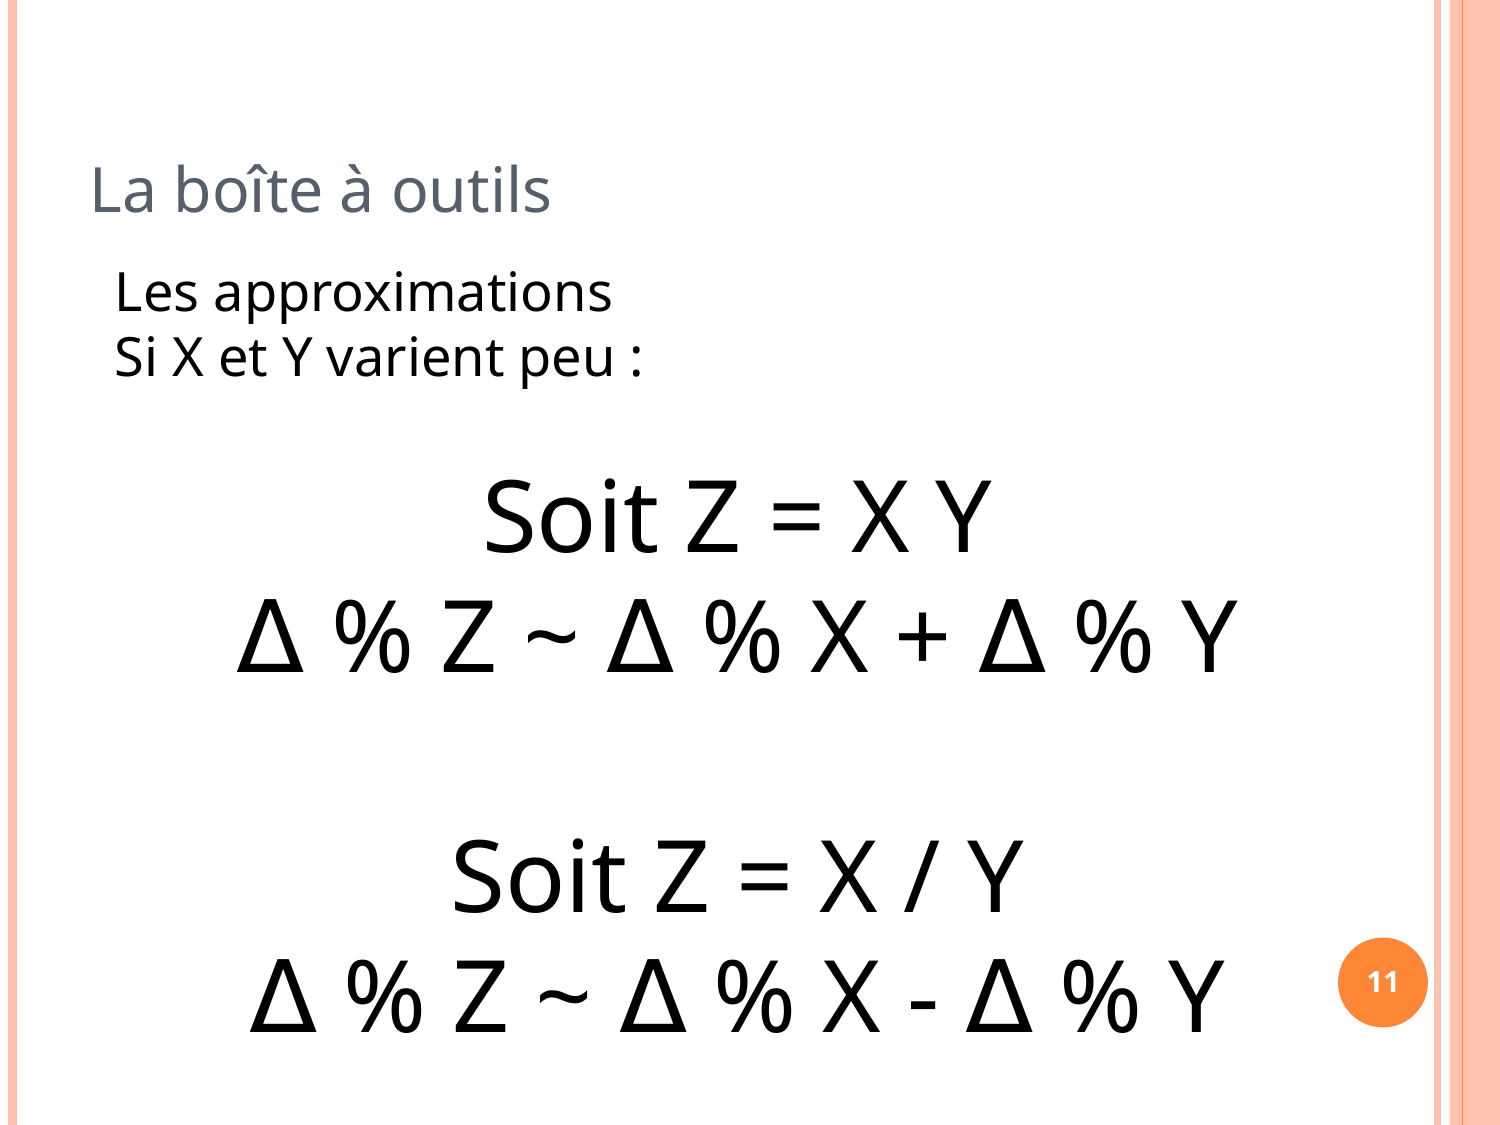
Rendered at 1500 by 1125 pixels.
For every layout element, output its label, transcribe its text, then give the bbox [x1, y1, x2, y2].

text_box <numéro> [1333, 940, 1434, 1027]
text_box La boîte à outils [74, 45, 1300, 233]
text_box Les approximations Si X et Y varient peu : Soit Z = X Y Δ % Z ~ Δ % X + Δ % Y Soit Z = X / Y Δ % Z ~ Δ % X - Δ % Y [99, 249, 1375, 925]
